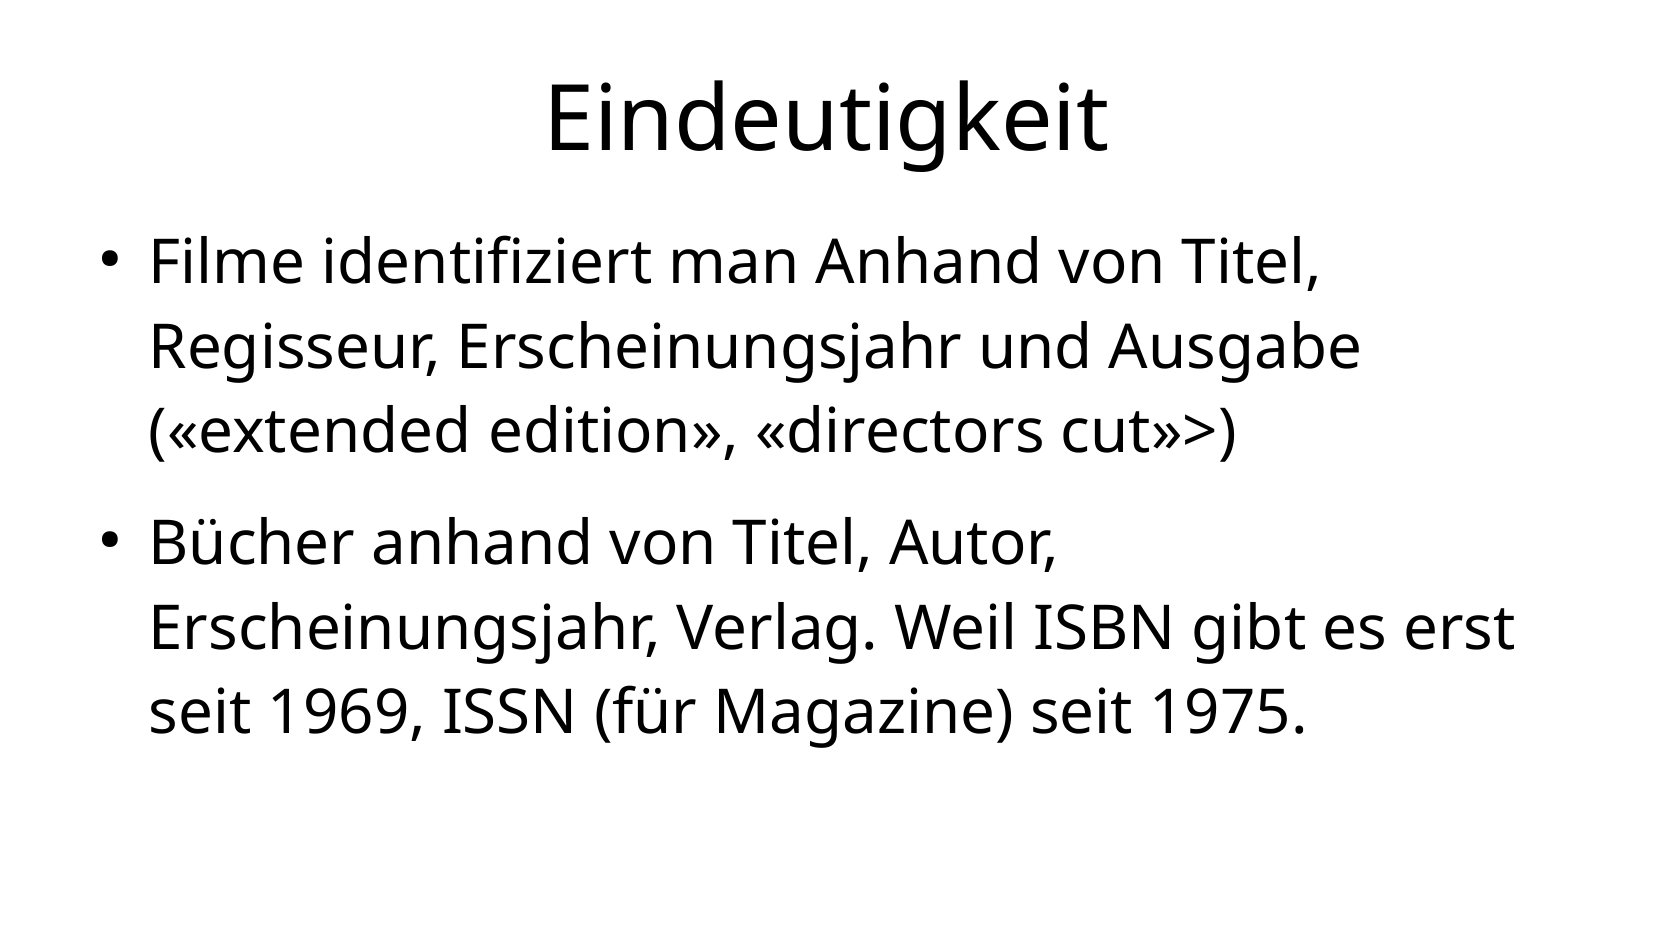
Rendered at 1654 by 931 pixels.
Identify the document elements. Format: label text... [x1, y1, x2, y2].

title Eindeutigkeit [82, 37, 1571, 193]
list Filme identifiziert man Anhand von Titel, Regisseur, Erscheinungsjahr und Ausgabe («extended edition», «directors cut»>) Bücher anhand von Titel, Autor, Erscheinungsjahr, Verlag. Weil ISBN gibt es erst seit 1969, ISSN (für Magazine) seit 1975. [82, 217, 1571, 758]
